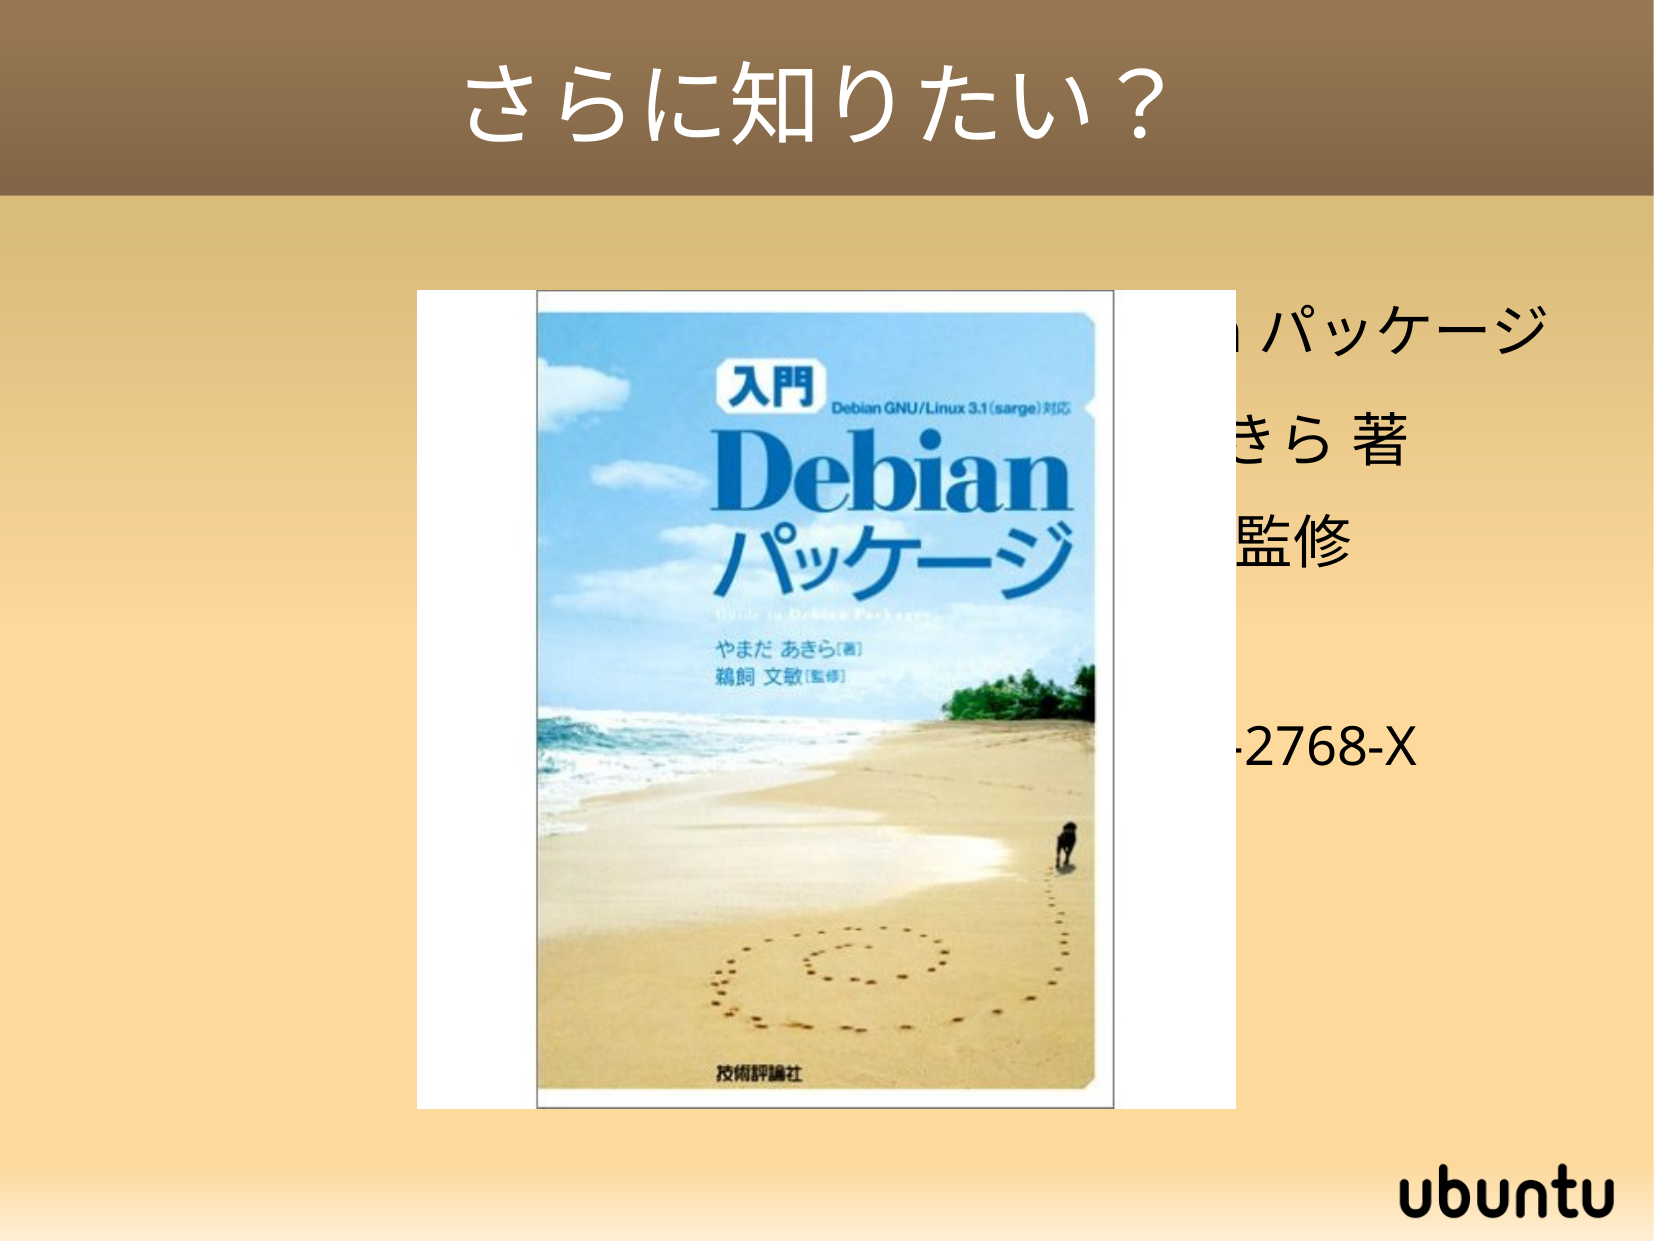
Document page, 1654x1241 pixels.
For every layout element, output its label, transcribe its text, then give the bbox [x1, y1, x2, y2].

list 入門Debianパッケージ やまだあきら 著 鵜飼文敏 監修 ISBN 4-7741-2768-X [1236, 290, 1572, 1109]
title さらに知りたい？ [76, 0, 1565, 208]
picture [0, 0, 1654, 1241]
